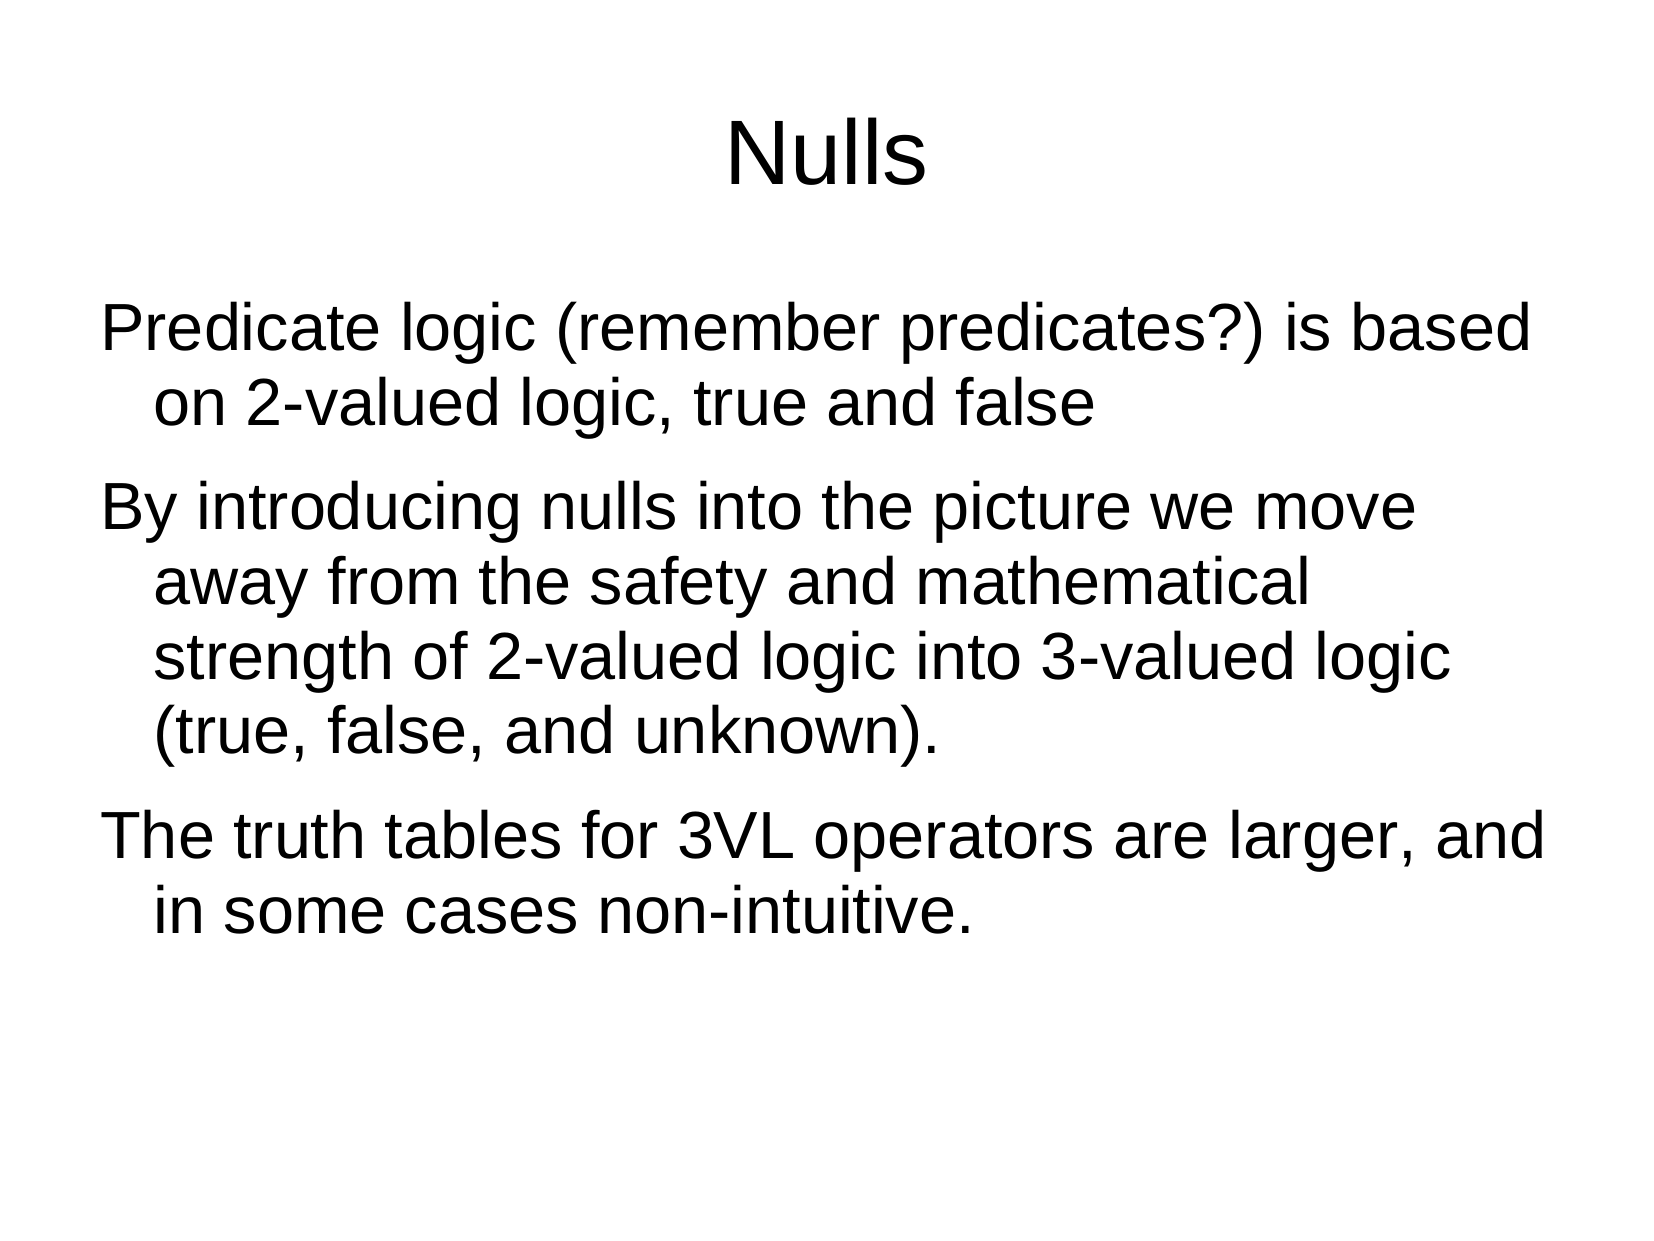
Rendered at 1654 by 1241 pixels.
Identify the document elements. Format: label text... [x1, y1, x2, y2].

list Predicate logic (remember predicates?) is based on 2-valued logic, true and false By introducing nulls into the picture we move away from the safety and mathematical strength of 2-valued logic into 3-valued logic (true, false, and unknown). The truth tables for 3VL operators are larger, and in some cases non-intuitive. [82, 290, 1571, 1144]
title Nulls [82, 56, 1571, 250]
